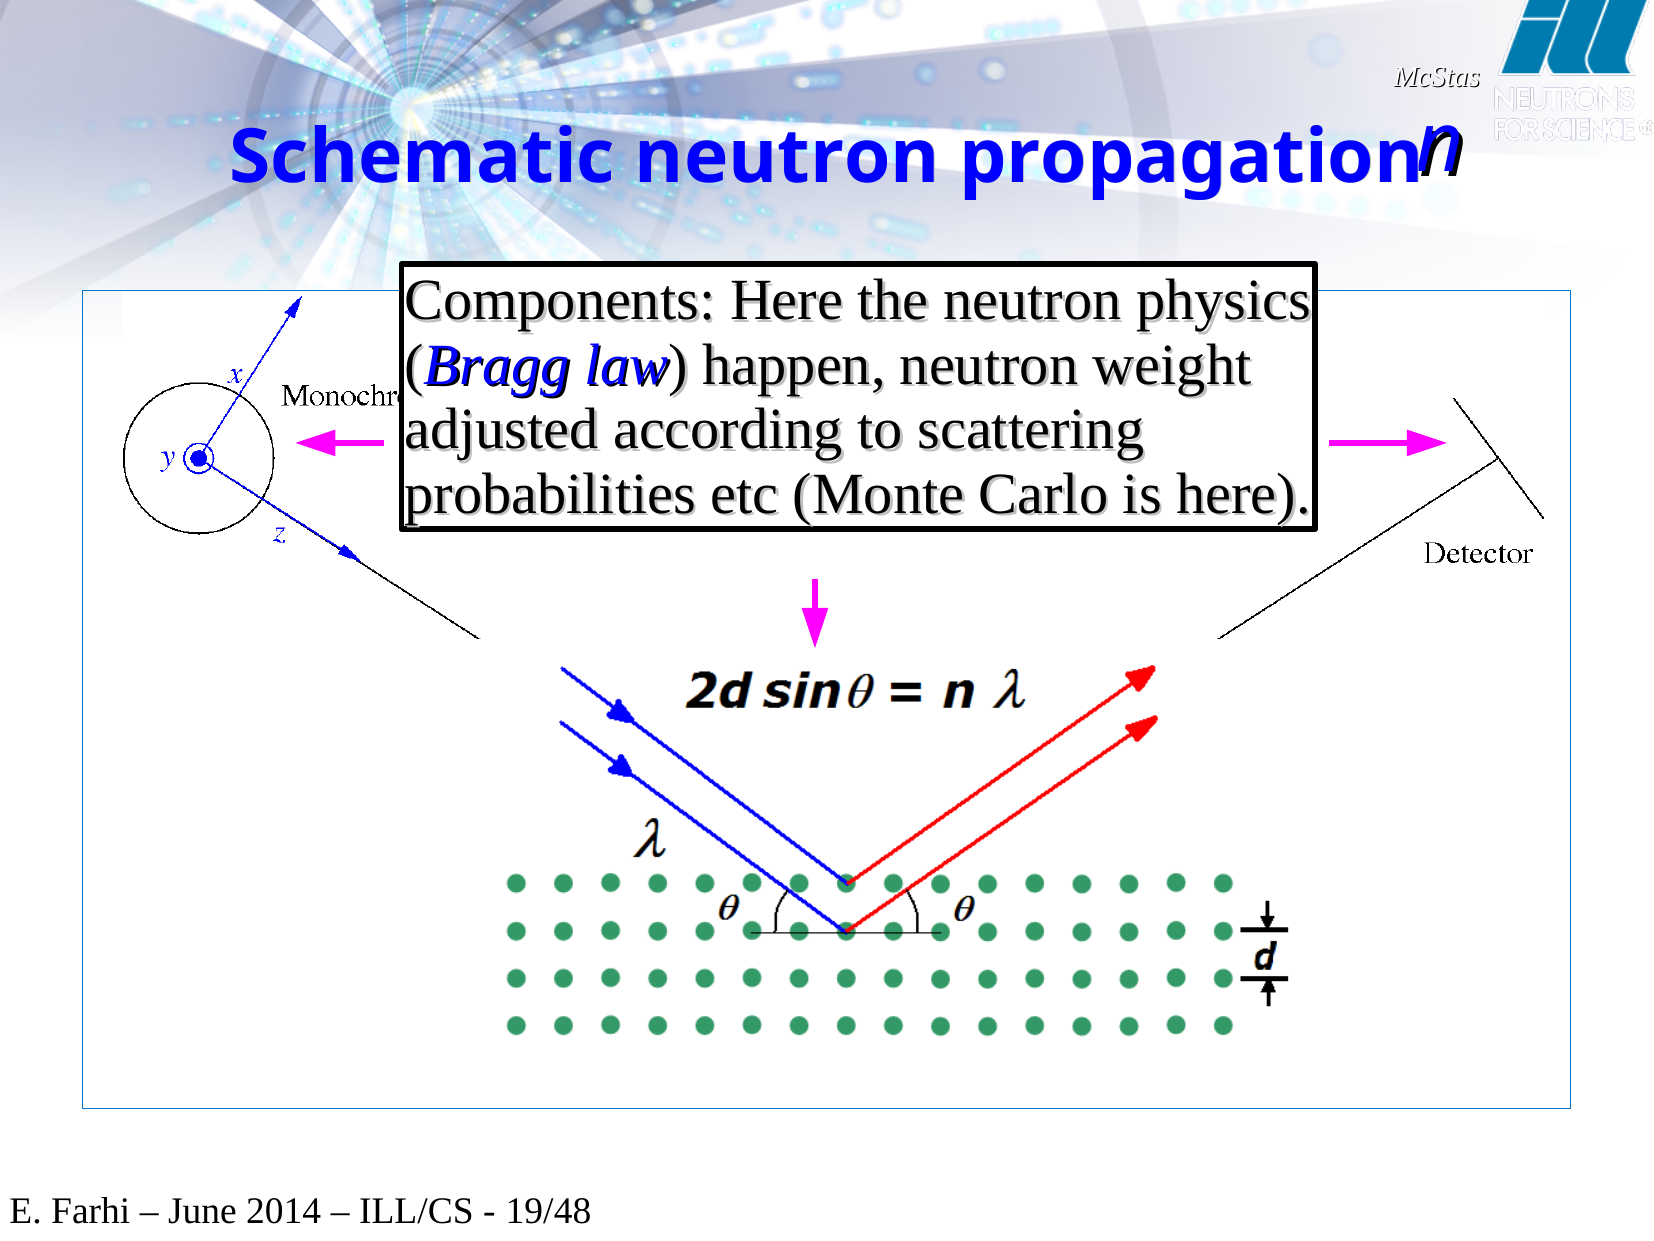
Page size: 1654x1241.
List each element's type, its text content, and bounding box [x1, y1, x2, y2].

picture [0, 0, 1654, 355]
title Schematic neutron propagation [82, 49, 1571, 257]
text_box Components: Here the neutron physics (Bragg law) happen, neutron weight adjusted according to scattering probabilities etc (Monte Carlo is here). [401, 264, 1316, 530]
subtitle [82, 290, 1571, 1109]
picture [122, 291, 1545, 1069]
